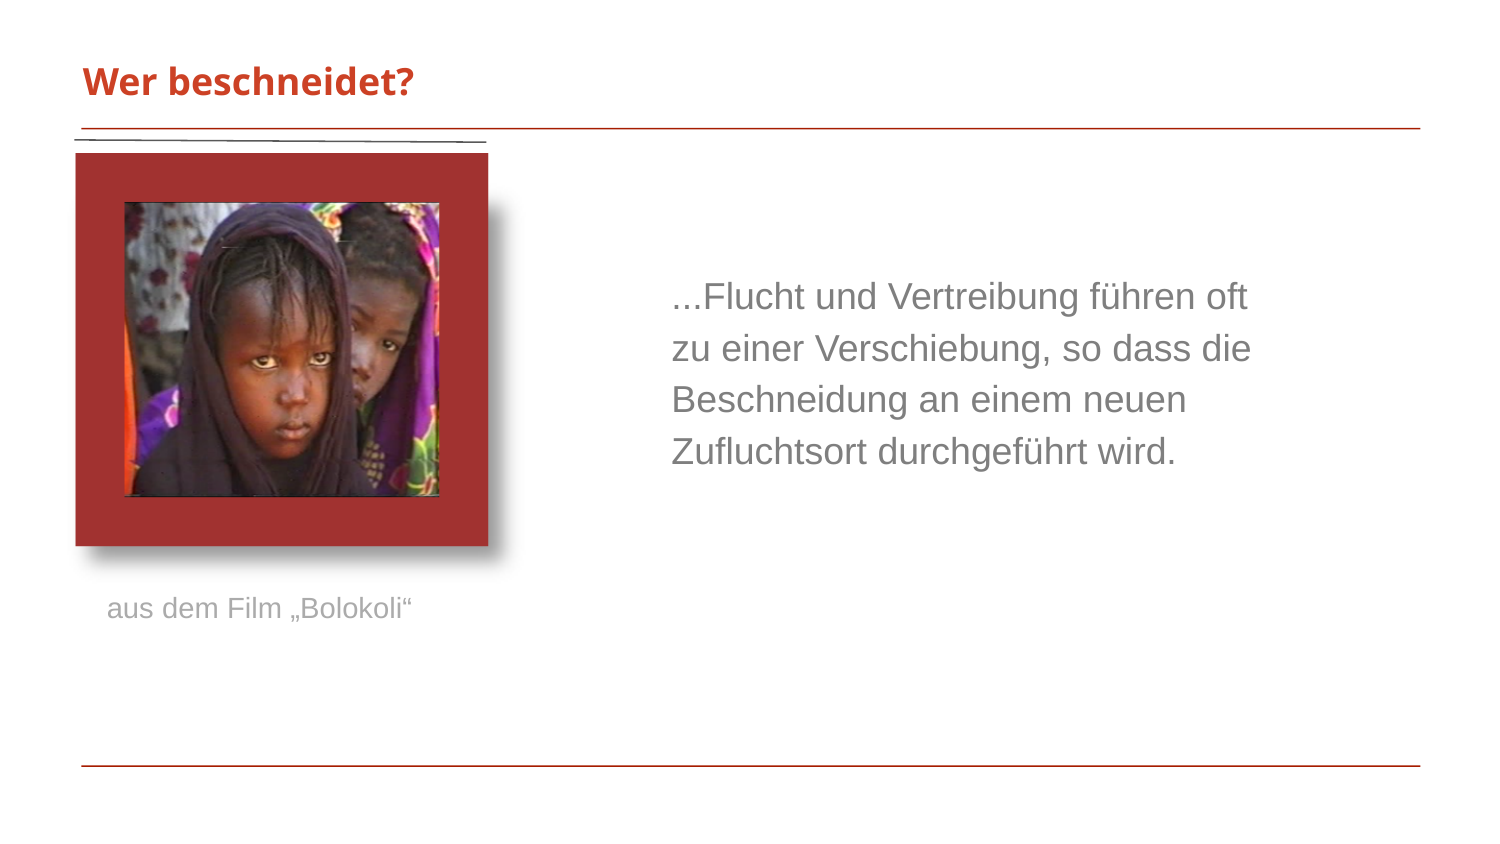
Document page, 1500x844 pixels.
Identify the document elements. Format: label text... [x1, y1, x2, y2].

text_box Wer beschneidet? [67, 43, 1078, 117]
picture [62, 153, 531, 589]
text_box aus dem Film „Bolokoli“ [91, 568, 578, 651]
text_box ...Flucht und Vertreibung führen oft zu einer Verschiebung, so dass die Beschneidung an einem neuen Zufluchtsort durchgeführt wird. [656, 153, 1421, 742]
